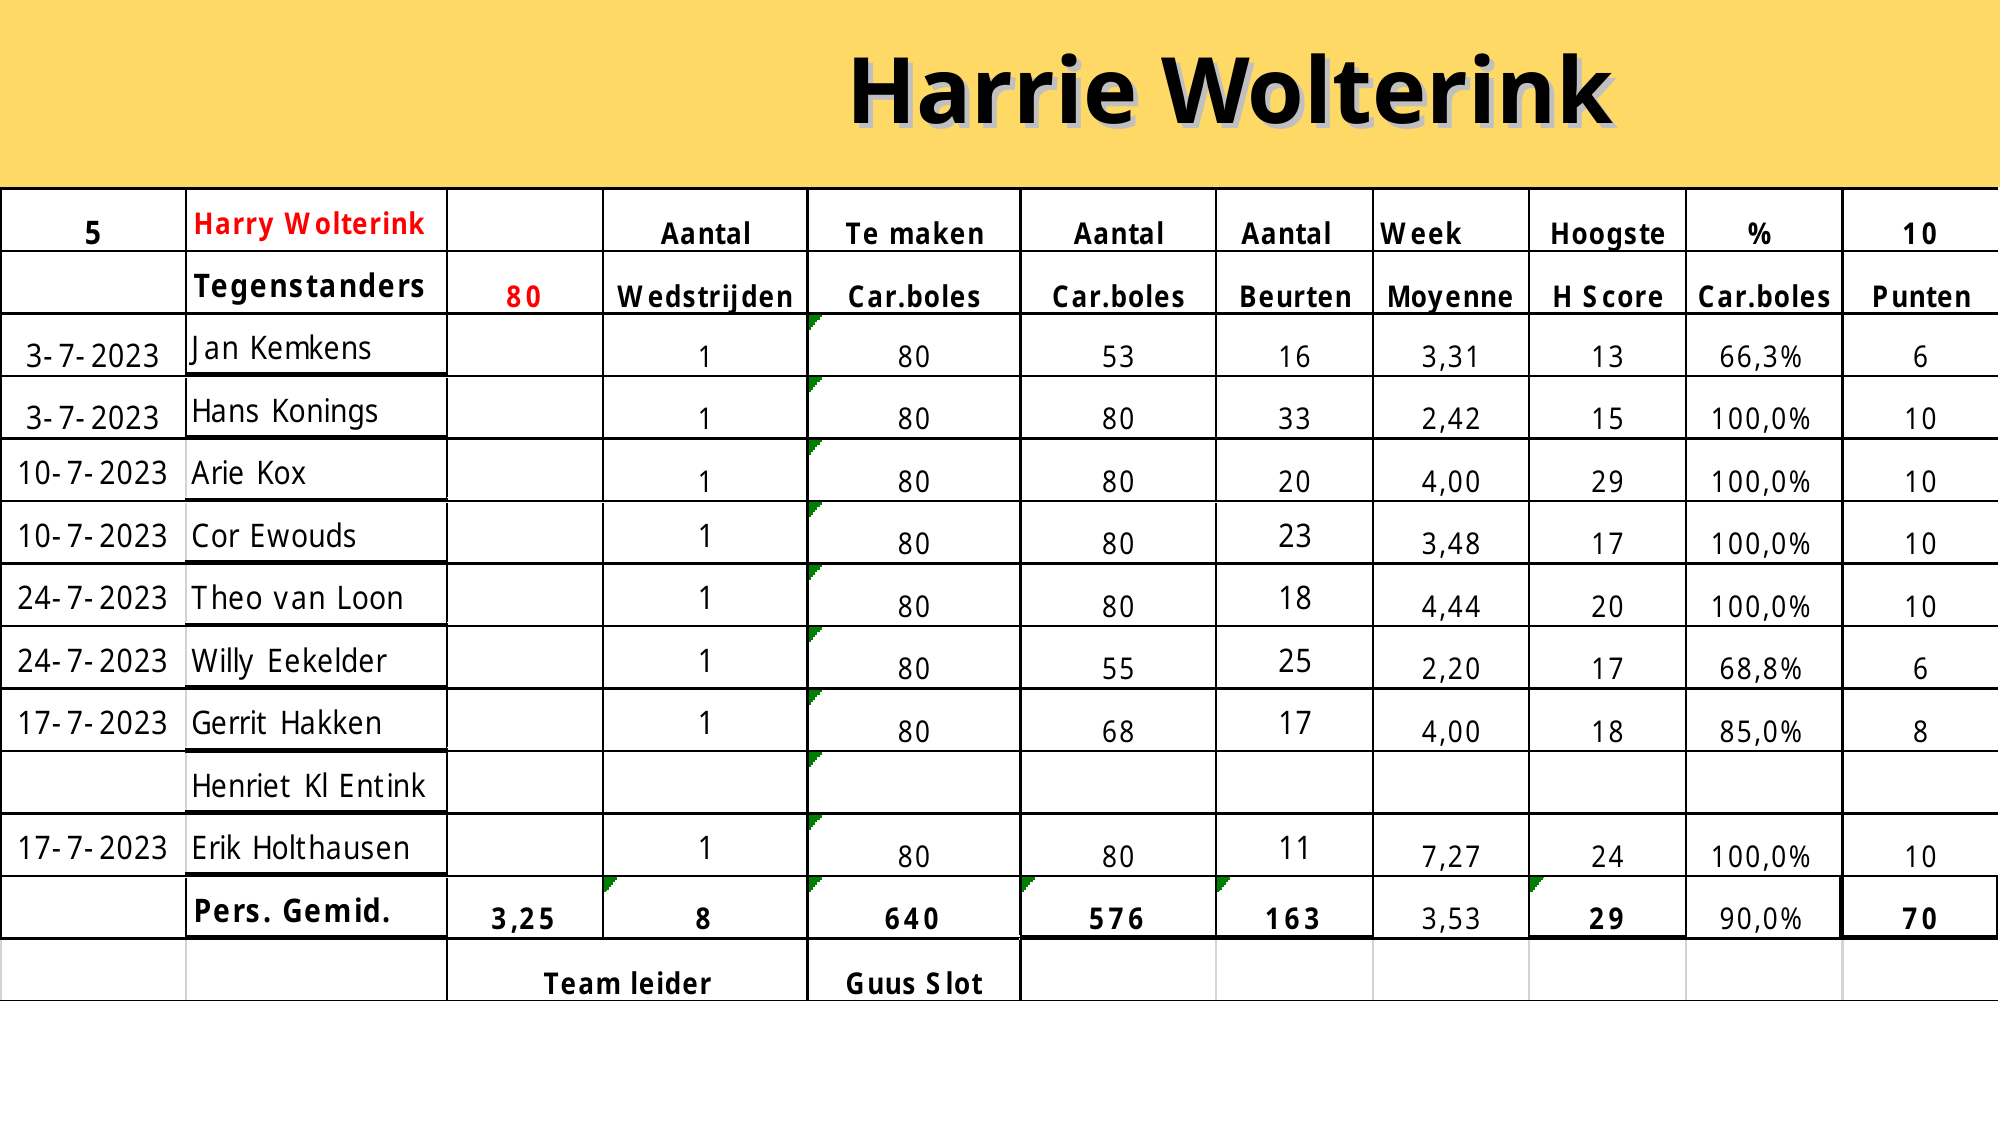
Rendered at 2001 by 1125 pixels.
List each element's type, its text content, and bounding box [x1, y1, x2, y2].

title Harrie Wolterink [0, 0, 2000, 187]
picture [0, 187, 2000, 1003]
